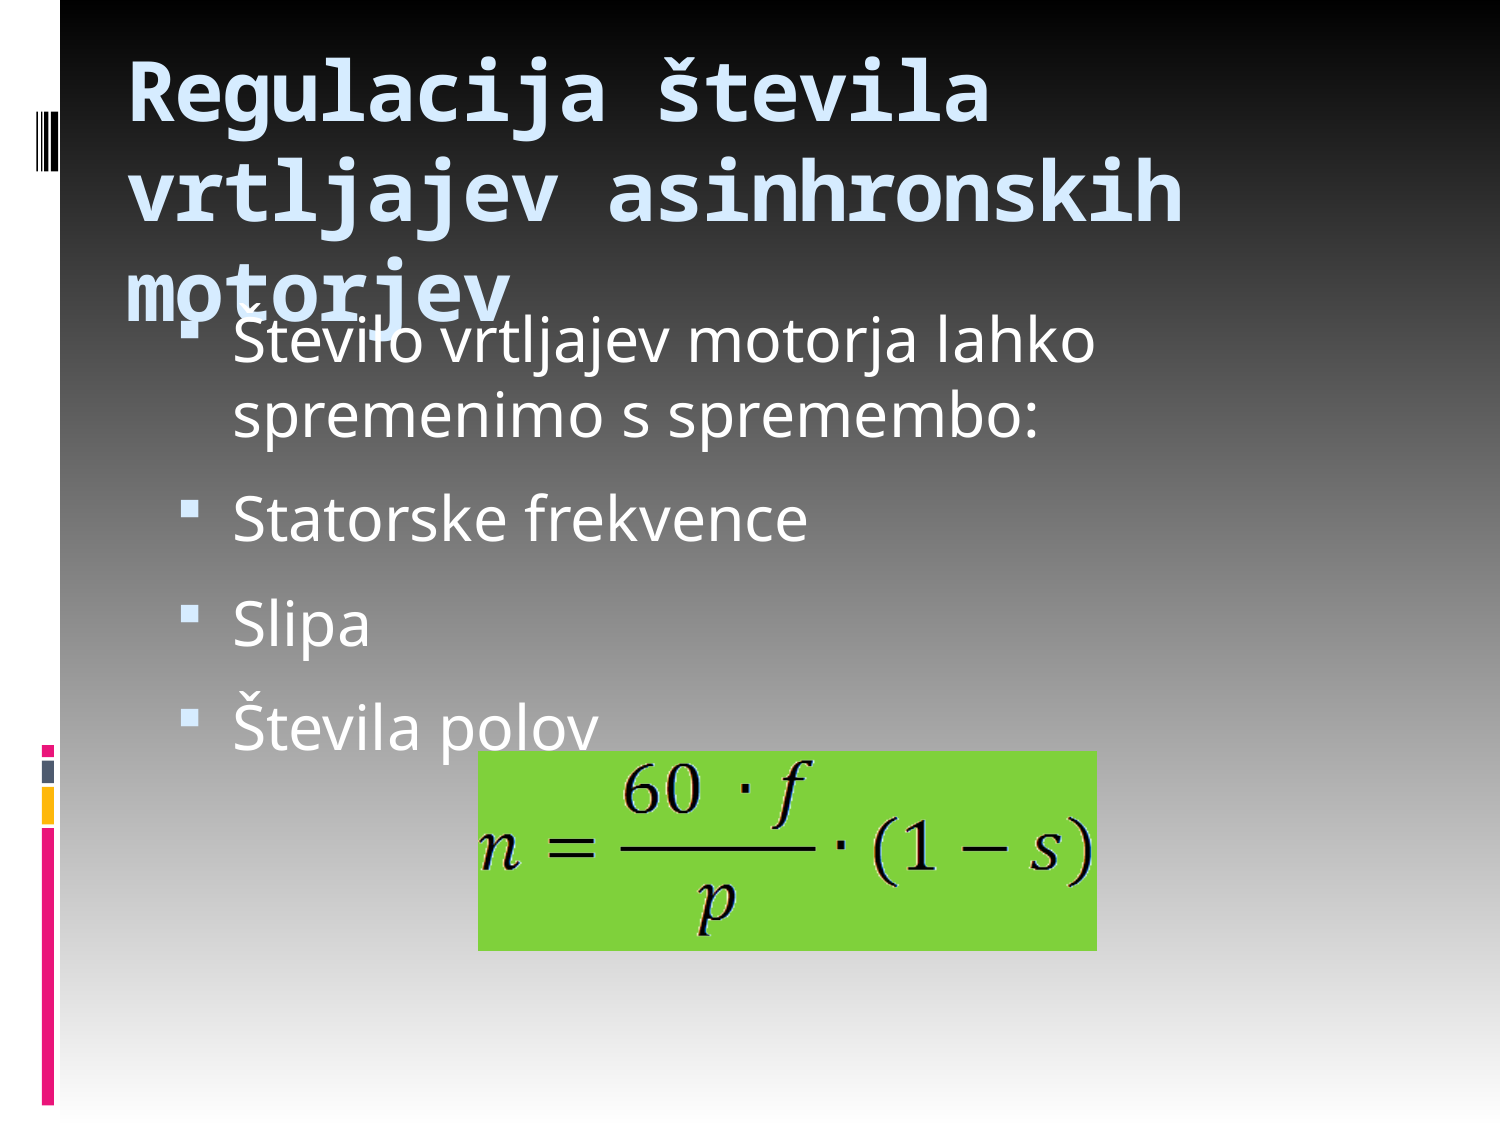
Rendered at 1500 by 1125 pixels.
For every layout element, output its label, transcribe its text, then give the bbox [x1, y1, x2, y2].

picture [478, 751, 1098, 952]
title Regulacija števila vrtljajev asinhronskih motorjev [112, 30, 1436, 256]
list Število vrtljajev motorja lahko spremenimo s spremembo: Statorske frekvence Slipa Števila polov [150, 292, 1425, 1043]
